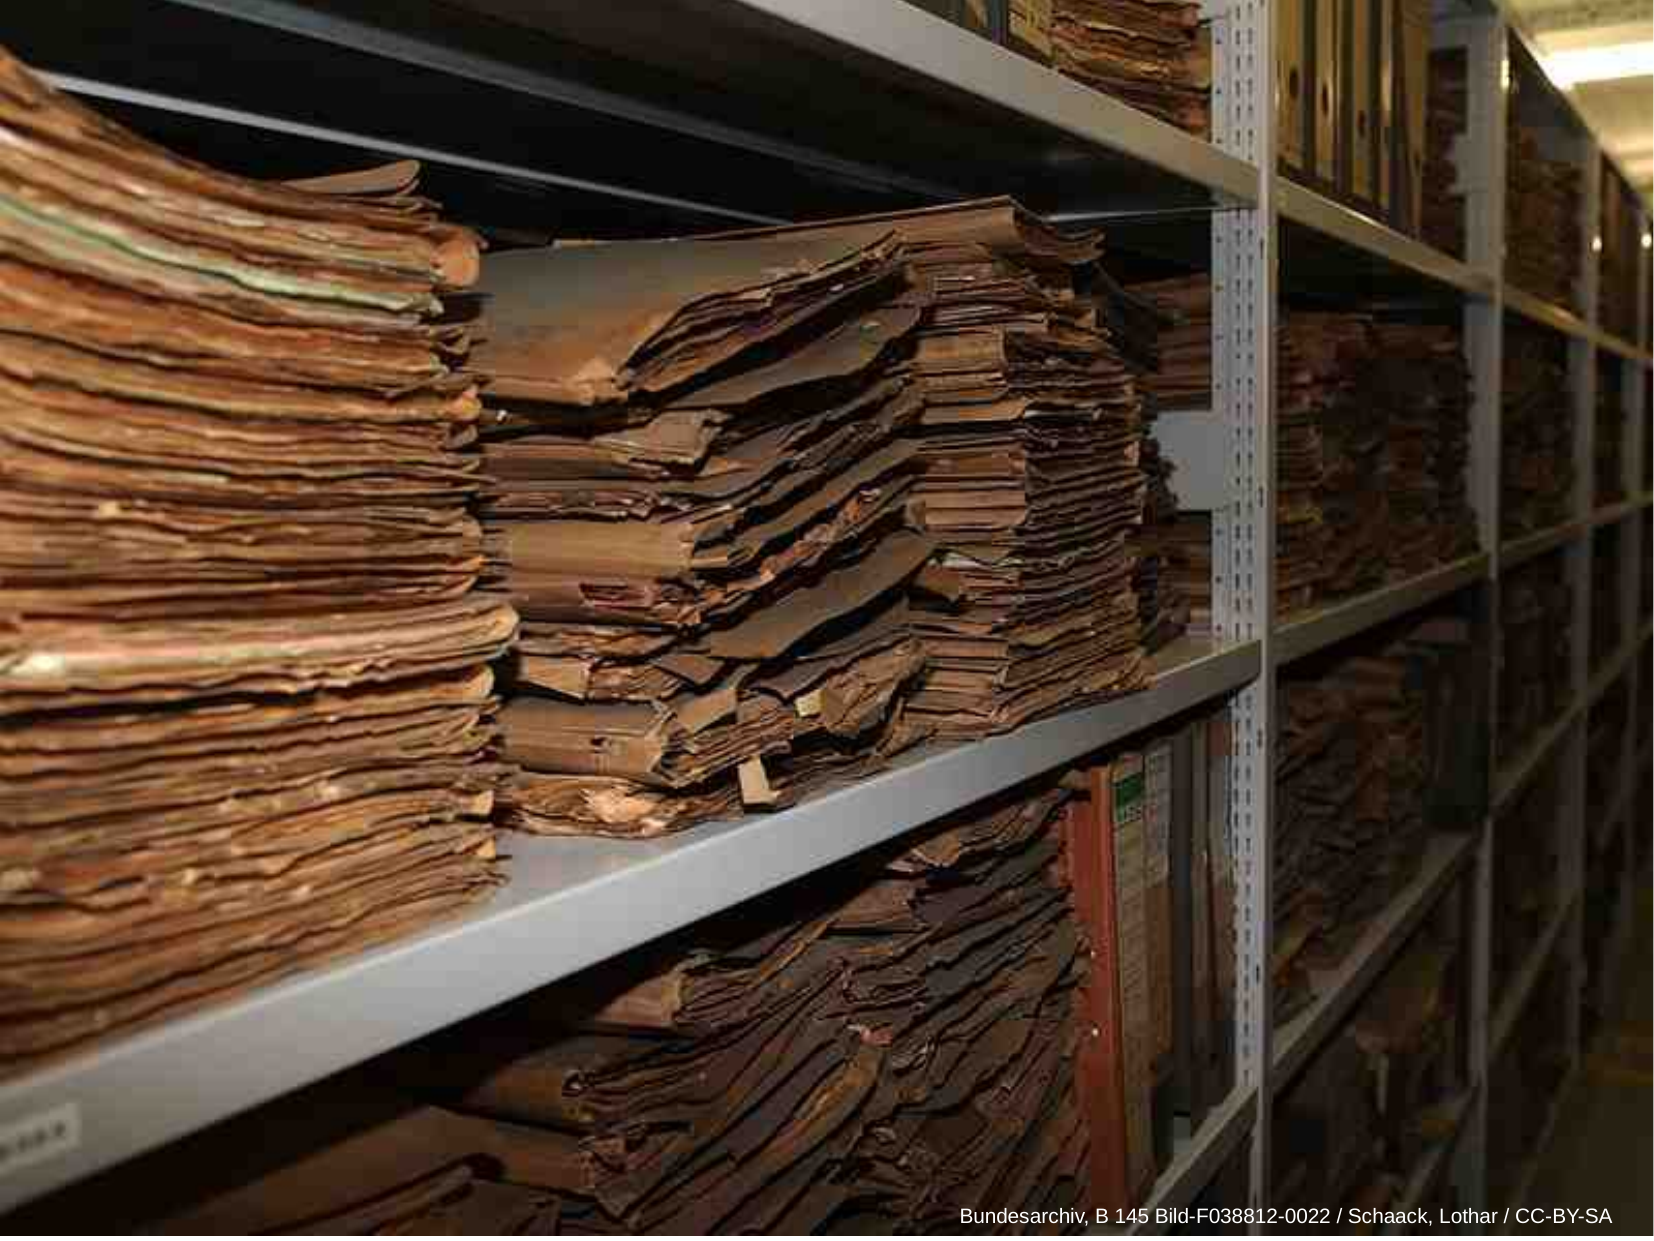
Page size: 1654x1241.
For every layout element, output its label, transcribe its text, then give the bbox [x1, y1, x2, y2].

text_box Bundesarchiv, B 145 Bild-F038812-0022 / Schaack, Lothar / CC-BY-SA [944, 1197, 1630, 1236]
picture [0, 0, 1654, 1241]
